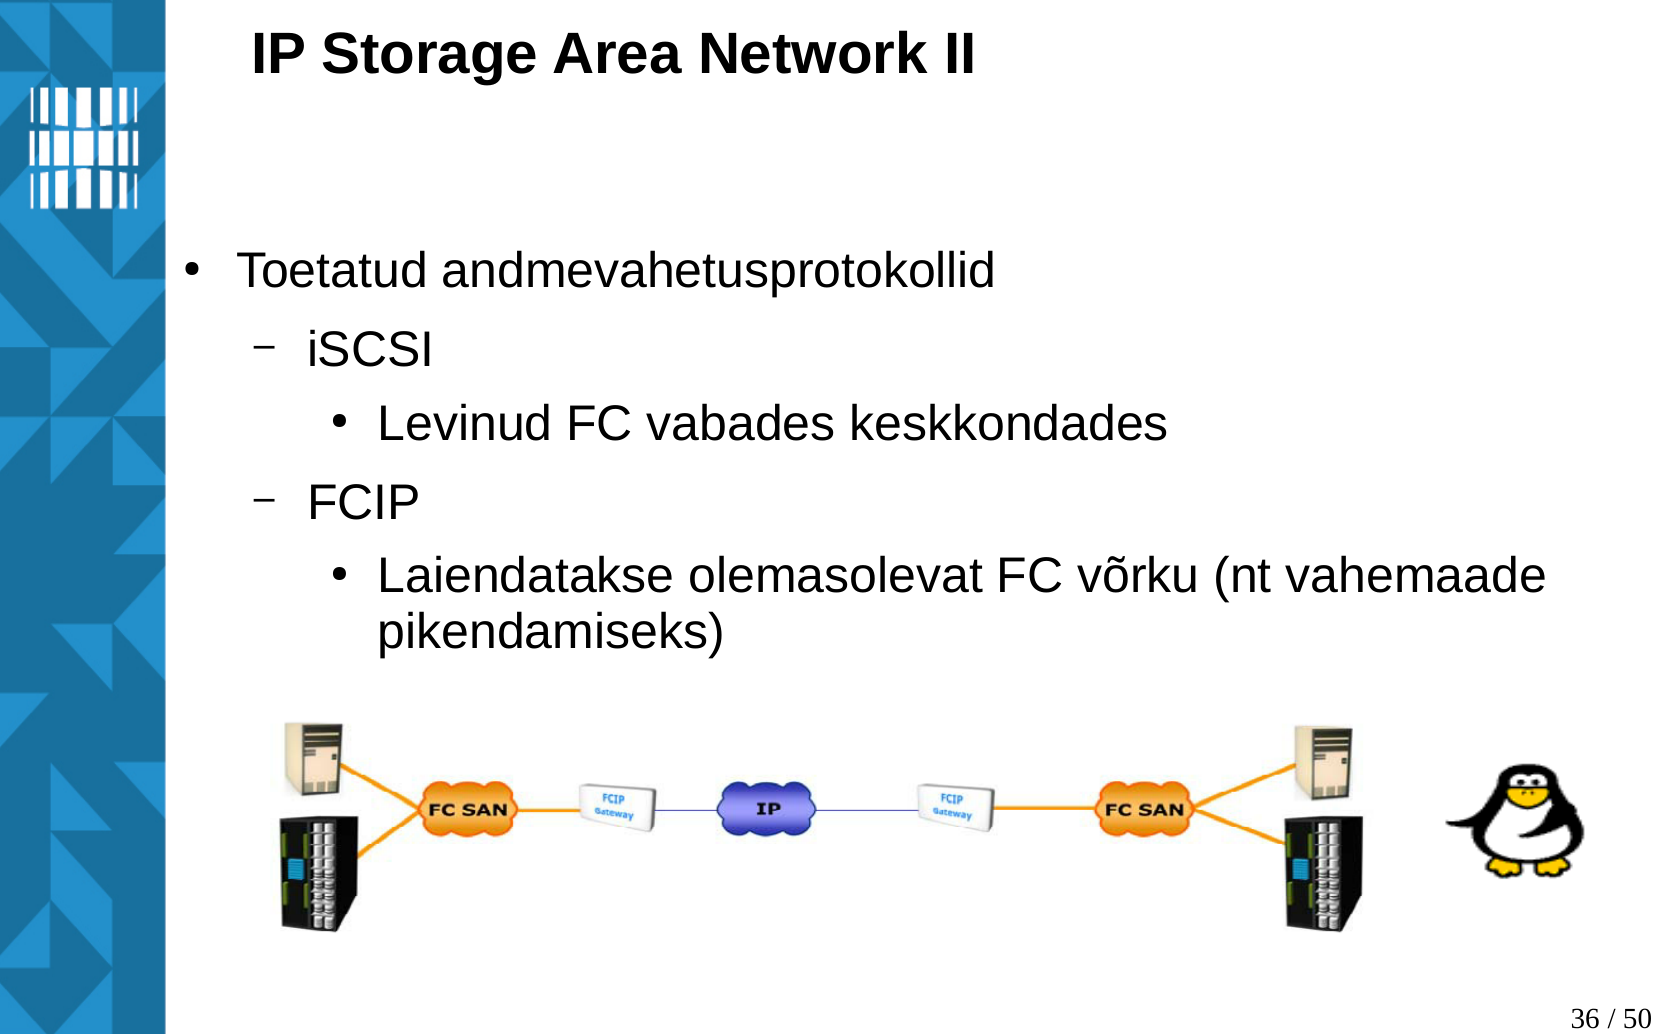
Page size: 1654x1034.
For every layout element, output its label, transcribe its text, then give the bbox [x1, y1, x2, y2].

list Toetatud andmevahetusprotokollid iSCSI Levinud FC vabades keskkondades FCIP Laiendatakse olemasolevat FC võrku (nt vahemaade pikendamiseks) [165, 241, 1642, 924]
title IP Storage Area Network II [251, 11, 1642, 95]
picture [1435, 747, 1619, 886]
picture [259, 695, 1420, 945]
